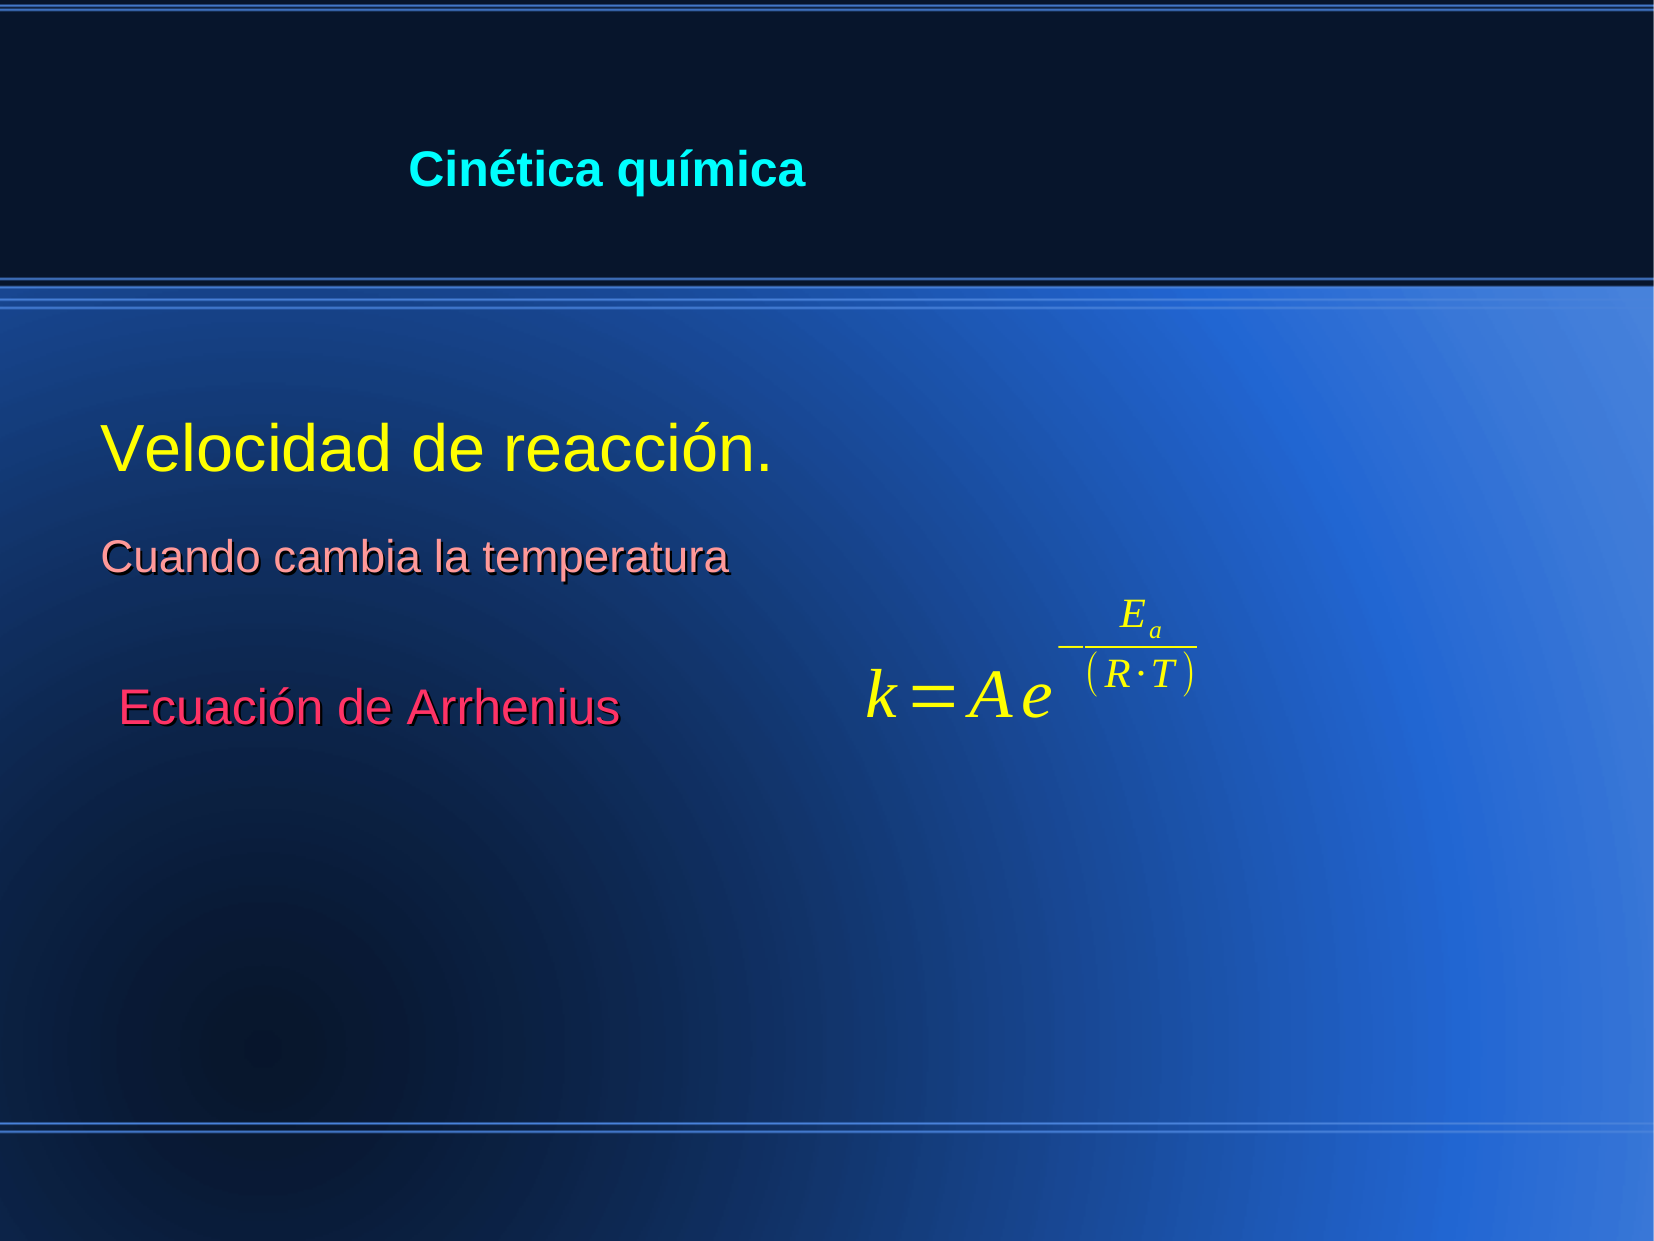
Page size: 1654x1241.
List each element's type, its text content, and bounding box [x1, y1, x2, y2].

title Cinética química [32, 118, 1182, 220]
chart [856, 590, 1205, 733]
picture [0, 0, 1654, 1241]
list Velocidad de reacción. [29, 306, 1595, 531]
text_box Cuando cambia la temperatura [29, 531, 1625, 768]
text_box Ecuación de Arrhenius [118, 679, 886, 790]
